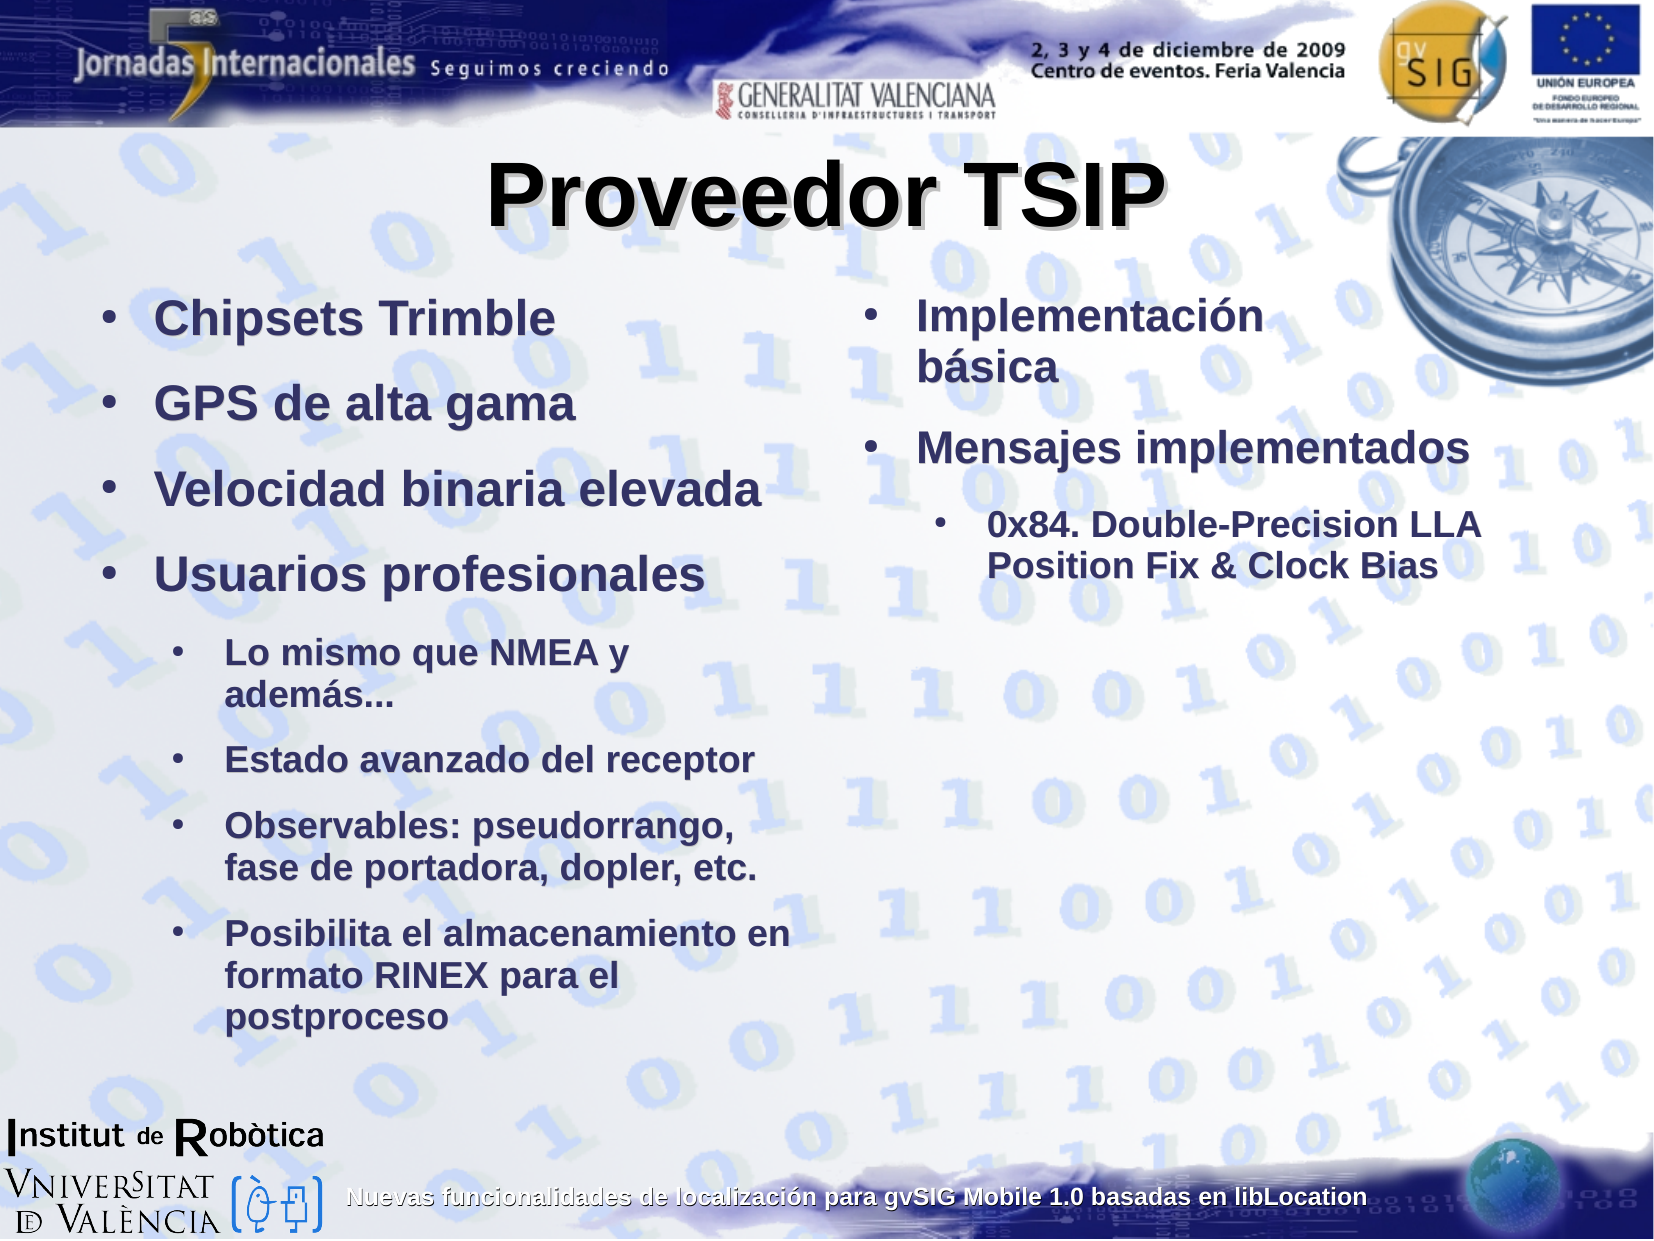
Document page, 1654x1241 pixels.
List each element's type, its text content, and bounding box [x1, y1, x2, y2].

title Proveedor TSIP [82, 90, 1571, 298]
picture [0, 0, 1654, 1239]
list Implementación básica Mensajes implementados 0x84. Double-Precision LLA Position Fix & Clock Bias [845, 290, 1572, 1094]
list Chipsets Trimble GPS de alta gama Velocidad binaria elevada Usuarios profesionales Lo mismo que NMEA y además... Estado avanzado del receptor Observables: pseudorrango, fase de portadora, dopler, etc. Posibilita el almacenamiento en formato RINEX para el postproceso [82, 290, 809, 1109]
